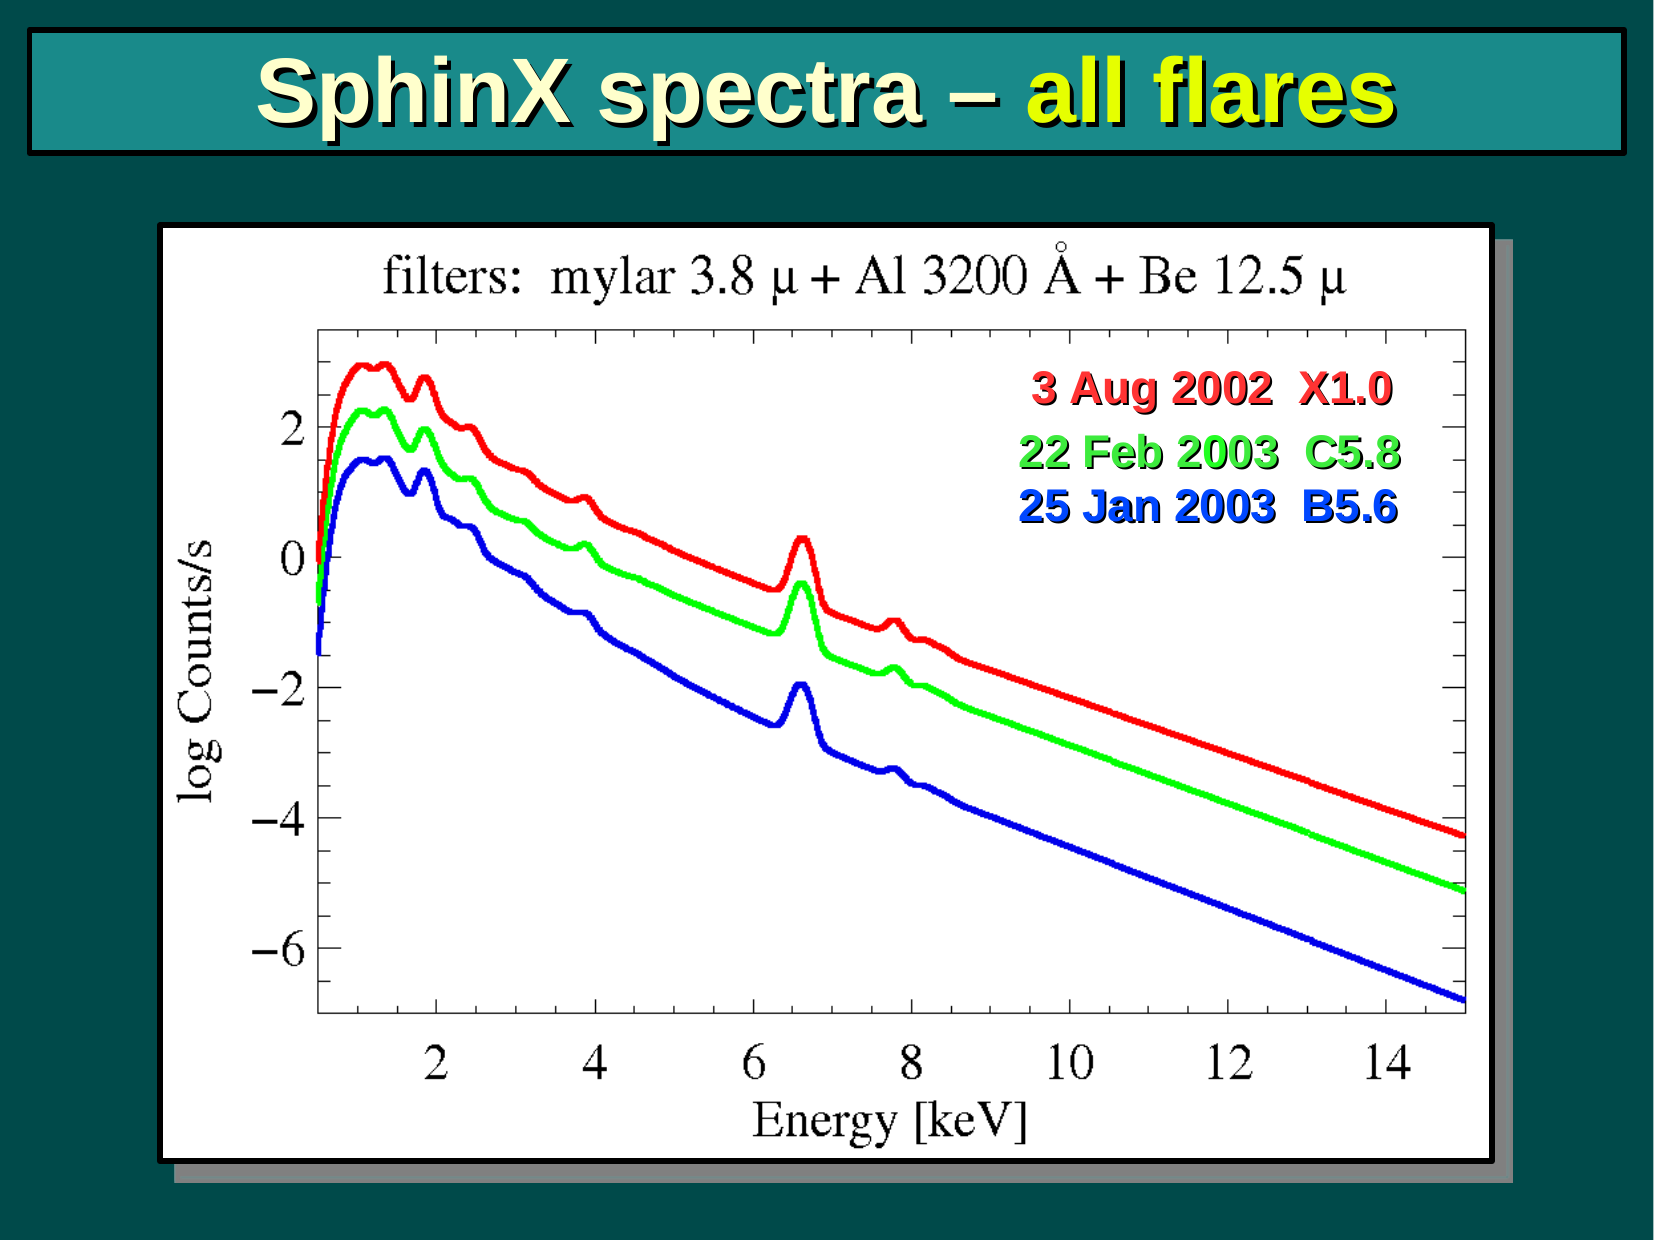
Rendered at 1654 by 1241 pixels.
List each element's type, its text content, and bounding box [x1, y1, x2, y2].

text_box 22 Feb 2003 C5.8 [1003, 418, 1441, 472]
text_box 3 Aug 2002 X1.0 [1003, 354, 1447, 421]
picture [162, 228, 1489, 1159]
text_box 25 Jan 2003 B5.6 [1003, 472, 1447, 539]
text_box SphinX spectra – all flares [29, 29, 1625, 153]
